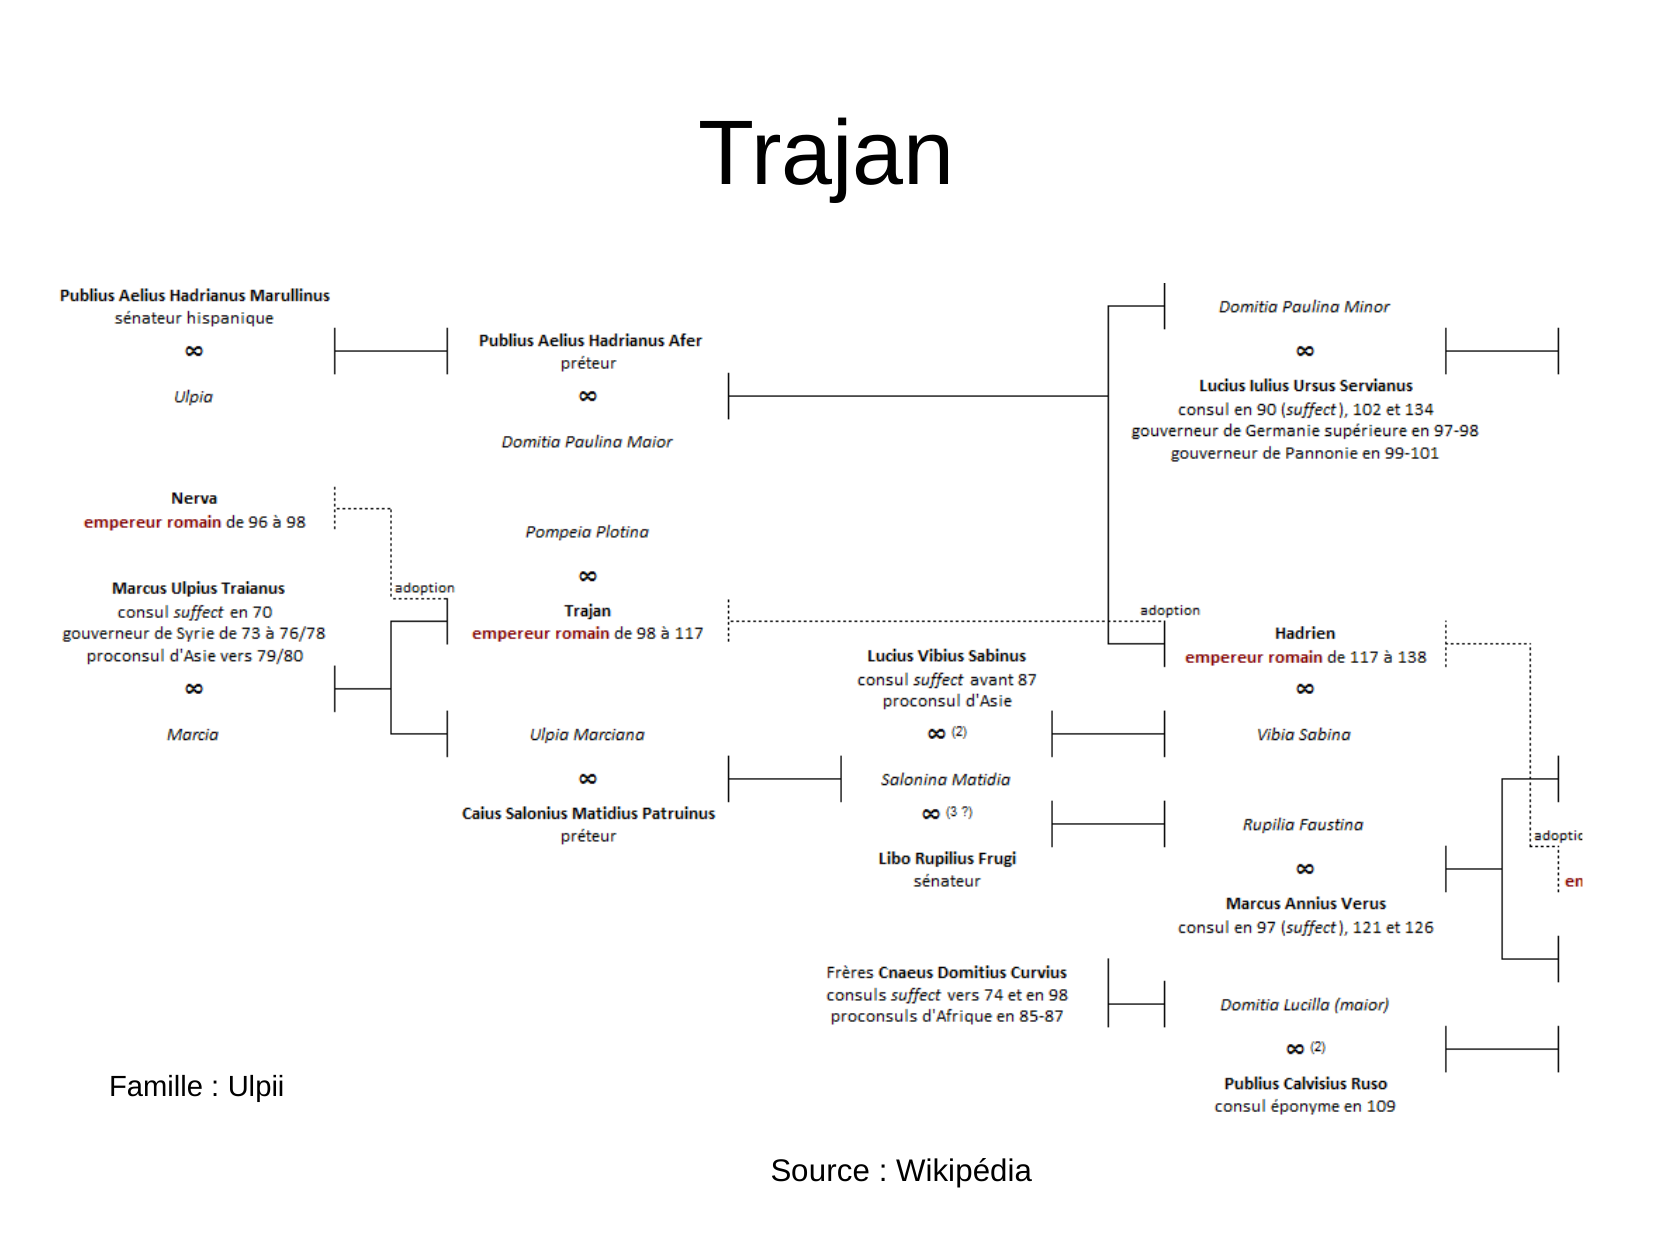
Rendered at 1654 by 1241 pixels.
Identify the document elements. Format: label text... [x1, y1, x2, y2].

text_box Famille : Ulpii [94, 1062, 426, 1111]
text_box Source : Wikipédia [755, 1145, 1123, 1241]
picture [59, 283, 1583, 1134]
title Trajan [82, 49, 1571, 257]
